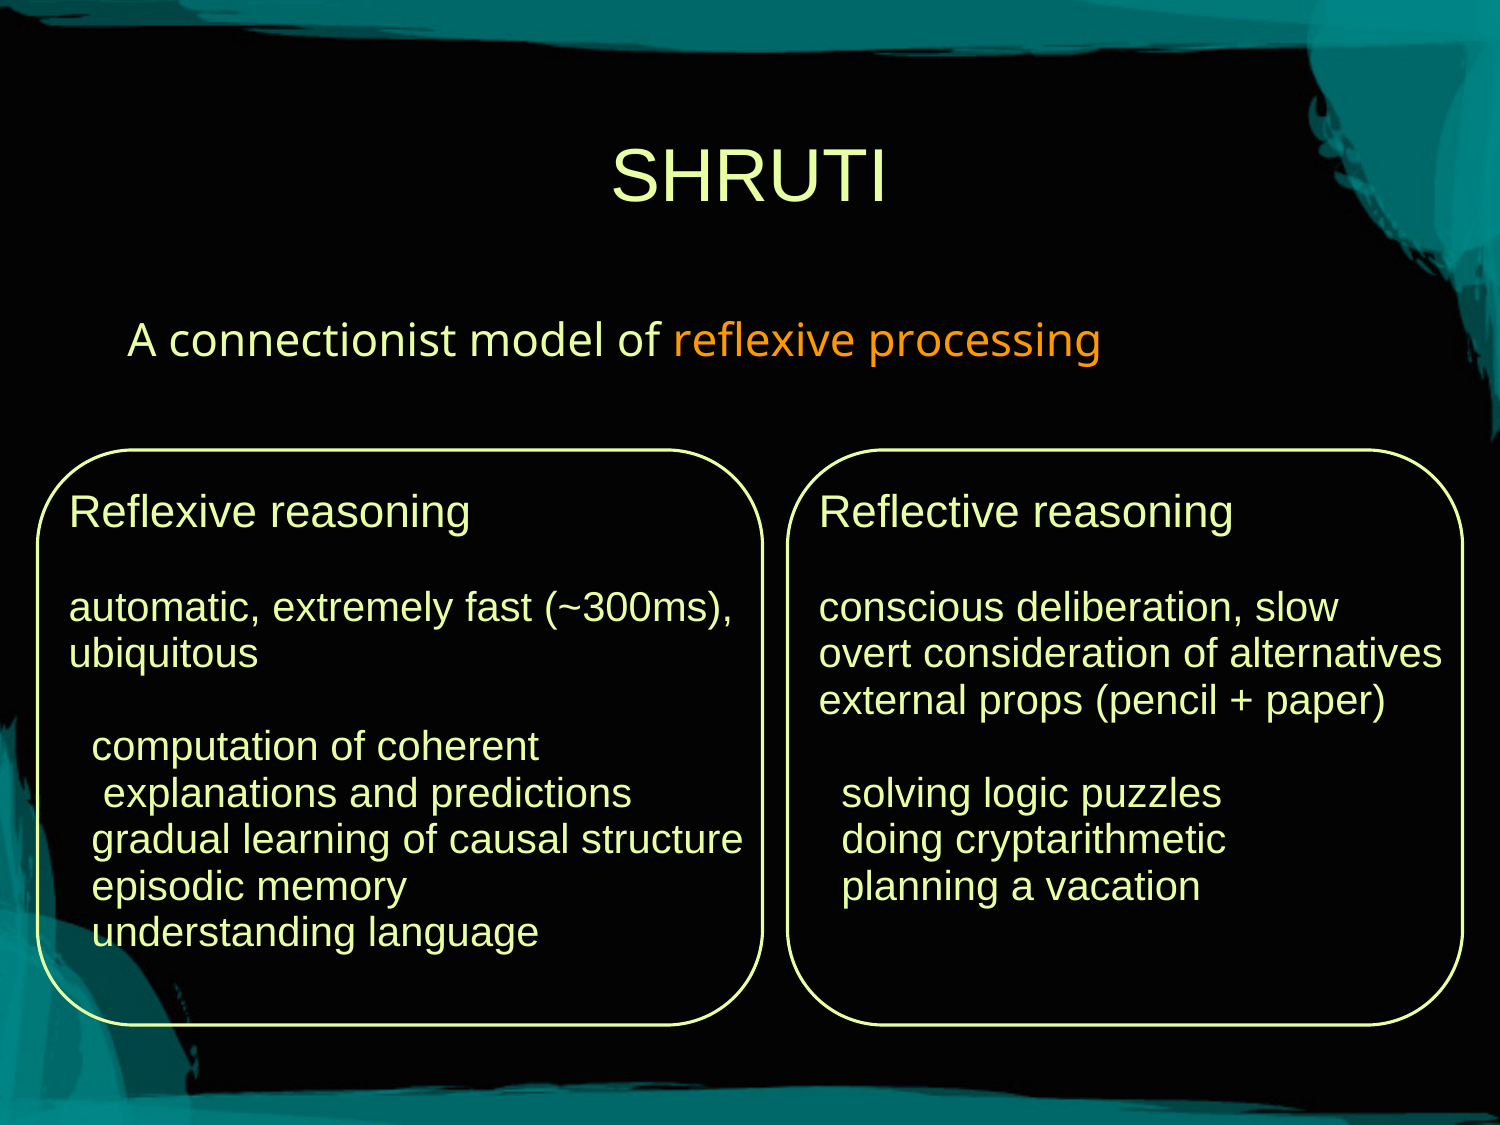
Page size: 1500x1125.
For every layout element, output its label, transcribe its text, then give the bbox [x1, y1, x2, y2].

list A connectionist model of reflexive processing [112, 299, 1388, 1026]
text_box Reflexive reasoning automatic, extremely fast (~300ms), ubiquitous computation of coherent explanations and predictions gradual learning of causal structure episodic memory understanding language [37, 449, 763, 1026]
text_box Reflective reasoning conscious deliberation, slow overt consideration of alternatives external props (pencil + paper) solving logic puzzles doing cryptarithmetic planning a vacation [787, 449, 1463, 1026]
picture [0, 0, 1500, 1125]
title SHRUTI [112, 87, 1388, 263]
